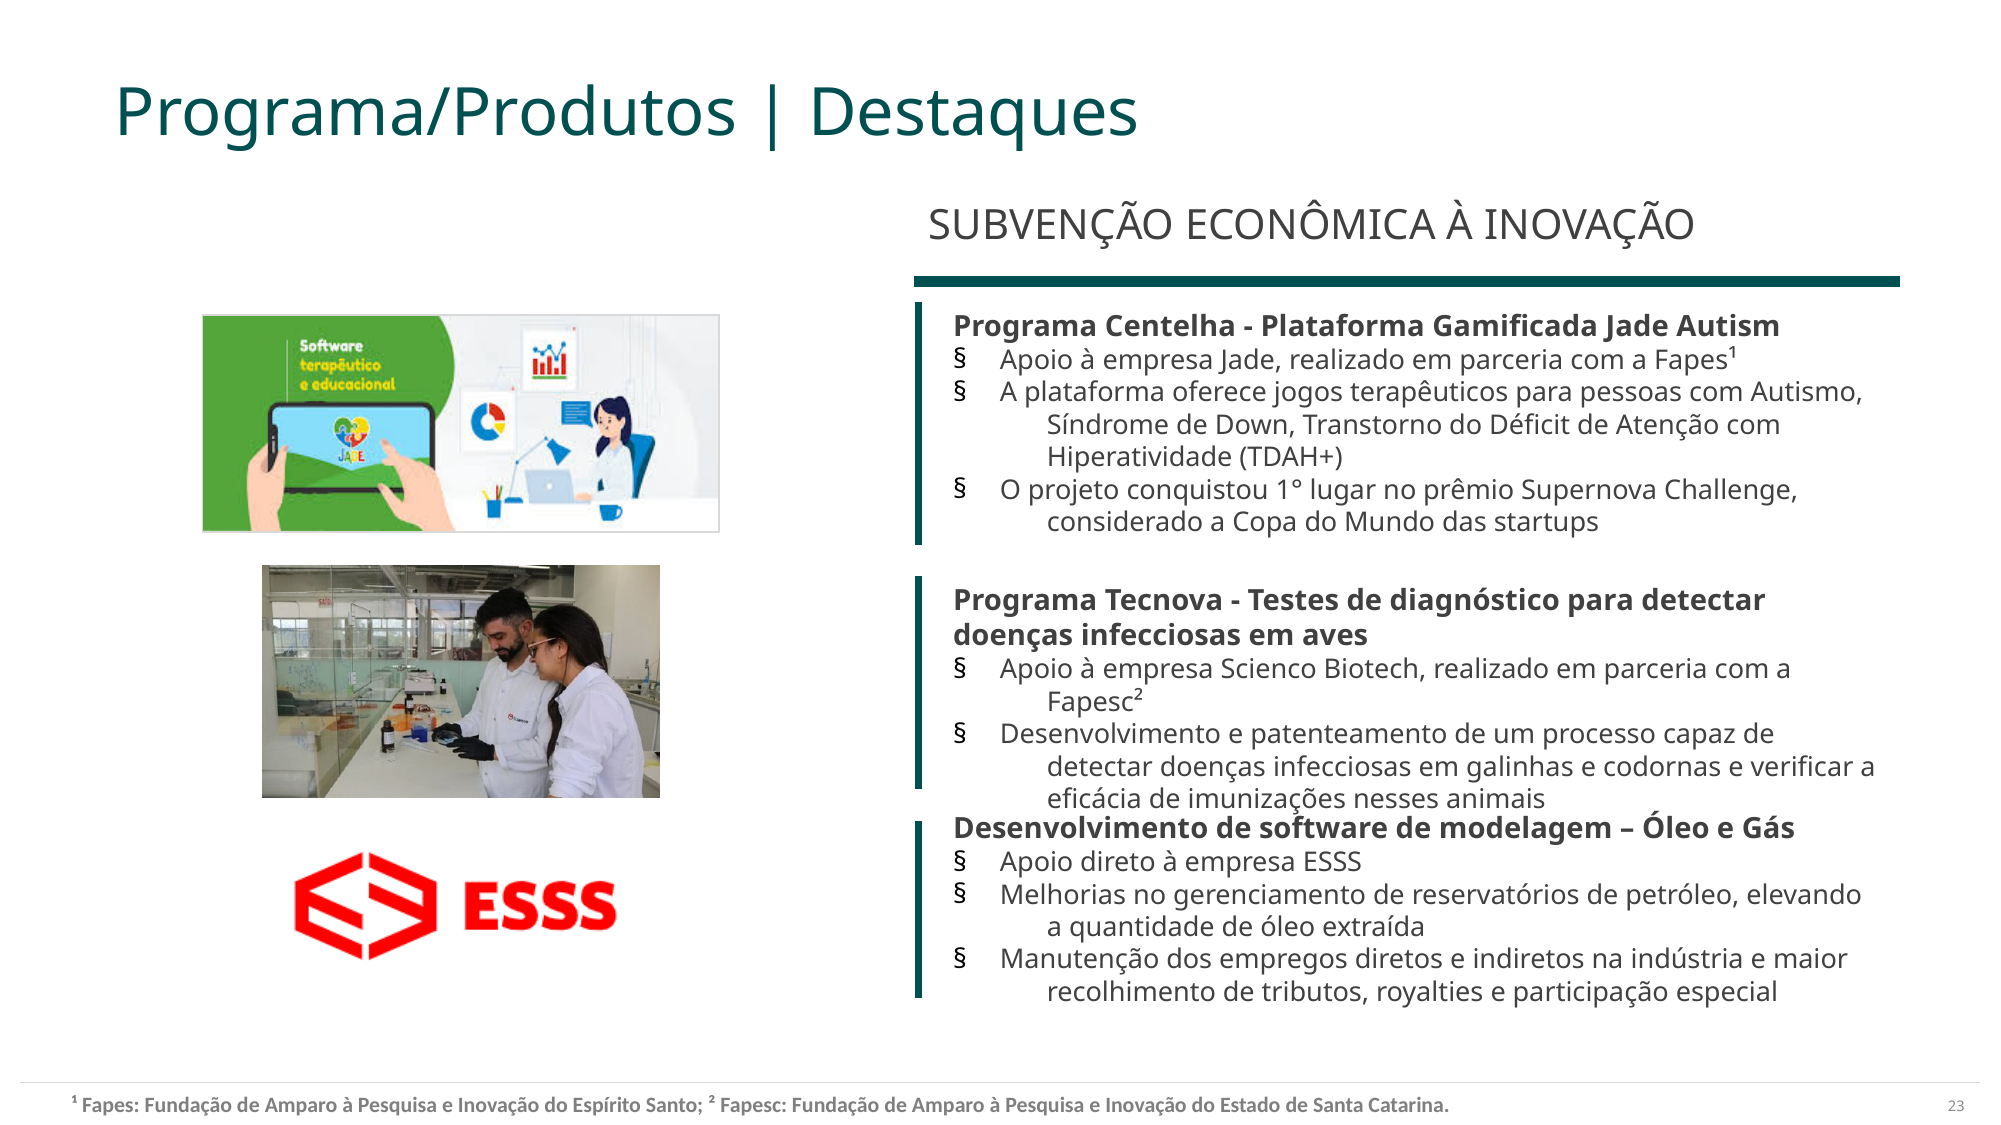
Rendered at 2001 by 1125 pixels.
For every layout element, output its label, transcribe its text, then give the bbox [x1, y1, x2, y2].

text_box ¹ Fapes: Fundação de Amparo à Pesquisa e Inovação do Espírito Santo; ² Fapesc: Fundação de Amparo à Pesquisa e Inovação do Estado de Santa Catarina. [56, 1083, 1954, 1125]
picture [267, 833, 655, 986]
picture [203, 315, 719, 532]
text_box Programa Tecnova - Testes de diagnóstico para detectar doenças infecciosas em aves Apoio à empresa Scienco Biotech, realizado em parceria com a Fapesc² Desenvolvimento e patenteamento de um processo capaz de detectar doenças infecciosas em galinhas e codornas e verificar a eficácia de imunizações nesses animais [938, 574, 1898, 792]
text_box [915, 821, 922, 998]
text_box Desenvolvimento de software de modelagem – Óleo e Gás Apoio direto à empresa ESSS Melhorias no gerenciamento de reservatórios de petróleo, elevando a quantidade de óleo extraída Manutenção dos empregos diretos e indiretos na indústria e maior recolhimento de tributos, royalties e participação especial [938, 802, 1898, 1017]
text_box [915, 302, 922, 545]
text_box [914, 276, 1900, 287]
text_box Programa Centelha - Plataforma Gamificada Jade Autism Apoio à empresa Jade, realizado em parceria com a Fapes¹ A plataforma oferece jogos terapêuticos para pessoas com Autismo, Síndrome de Down, Transtorno do Déficit de Atenção com Hiperatividade (TDAH+) O projeto conquistou 1° lugar no prêmio Supernova Challenge, considerado a Copa do Mundo das startups [938, 299, 1898, 548]
text_box SUBVENÇÃO ECONÔMICA À INOVAÇÃO [913, 190, 1898, 257]
picture [262, 565, 660, 798]
text_box [915, 576, 922, 789]
title Programa/Produtos | Destaques [99, 45, 1900, 173]
